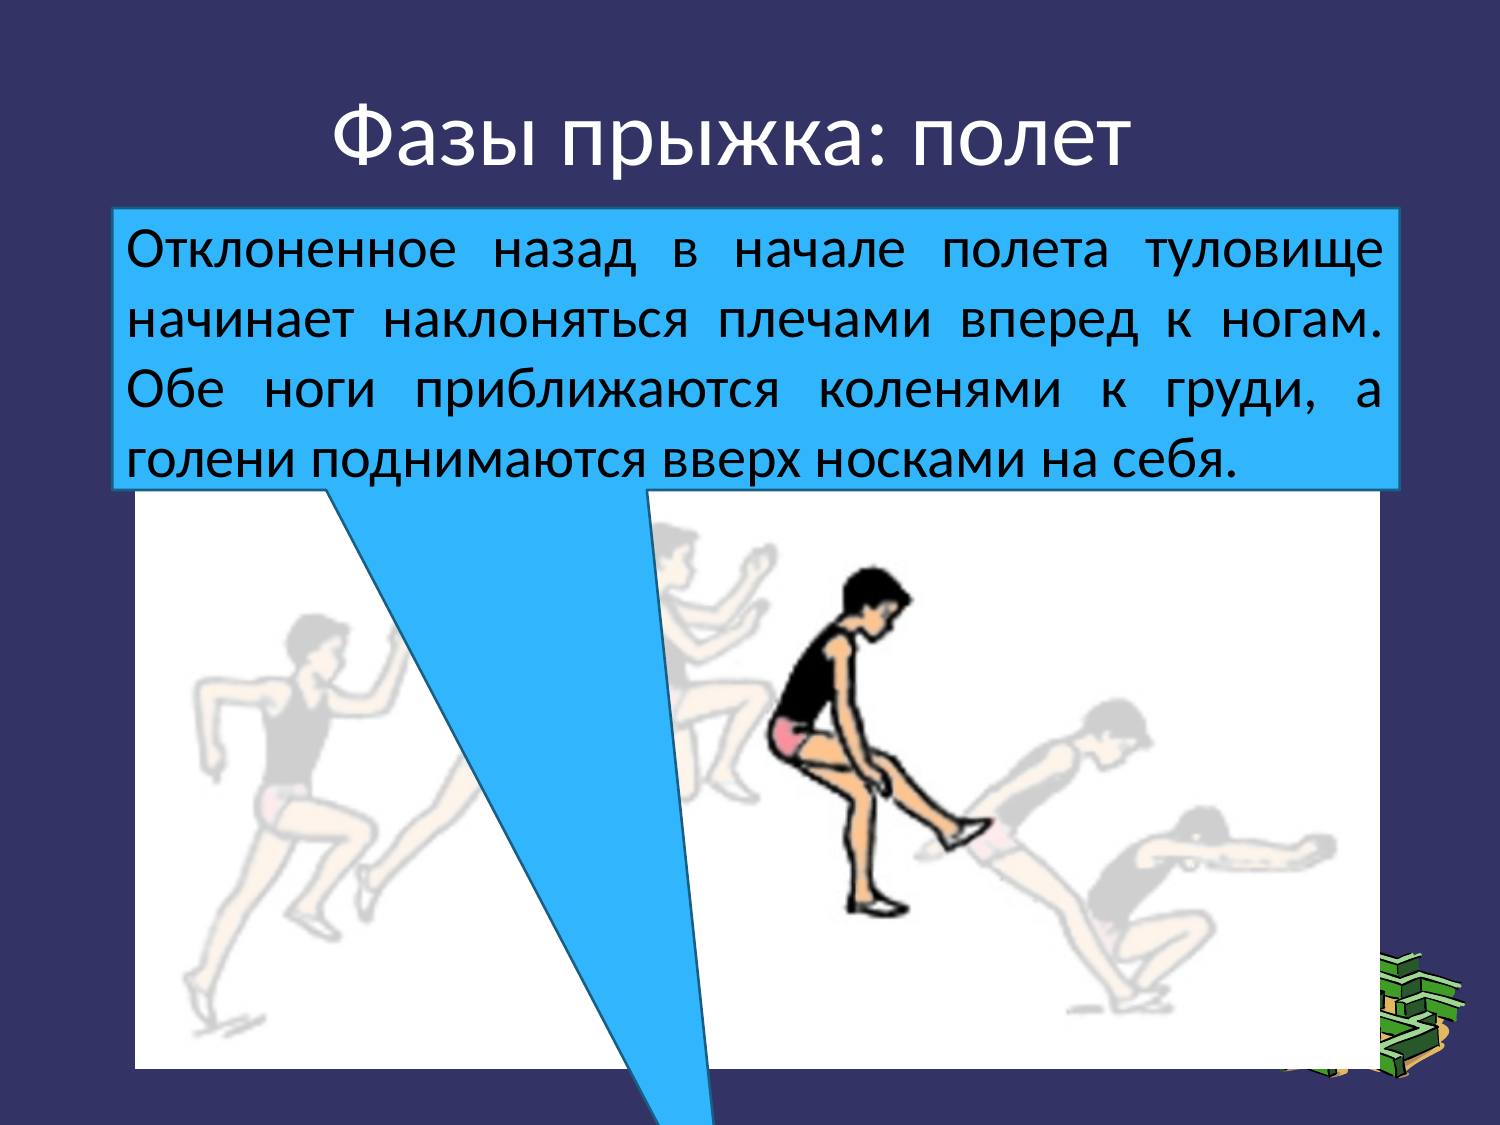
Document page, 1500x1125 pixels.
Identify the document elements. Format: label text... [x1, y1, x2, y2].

text_box Фазы прыжка: полет [301, 66, 1164, 192]
picture [135, 491, 628, 1069]
text_box Отклоненное назад в начале полета туловище начинает наклоняться плечами вперед к ногам. Обе ноги приближаются коленями к груди, а голени поднимаются вверх носками на себя. [112, 207, 1400, 1125]
picture [648, 491, 1380, 1069]
